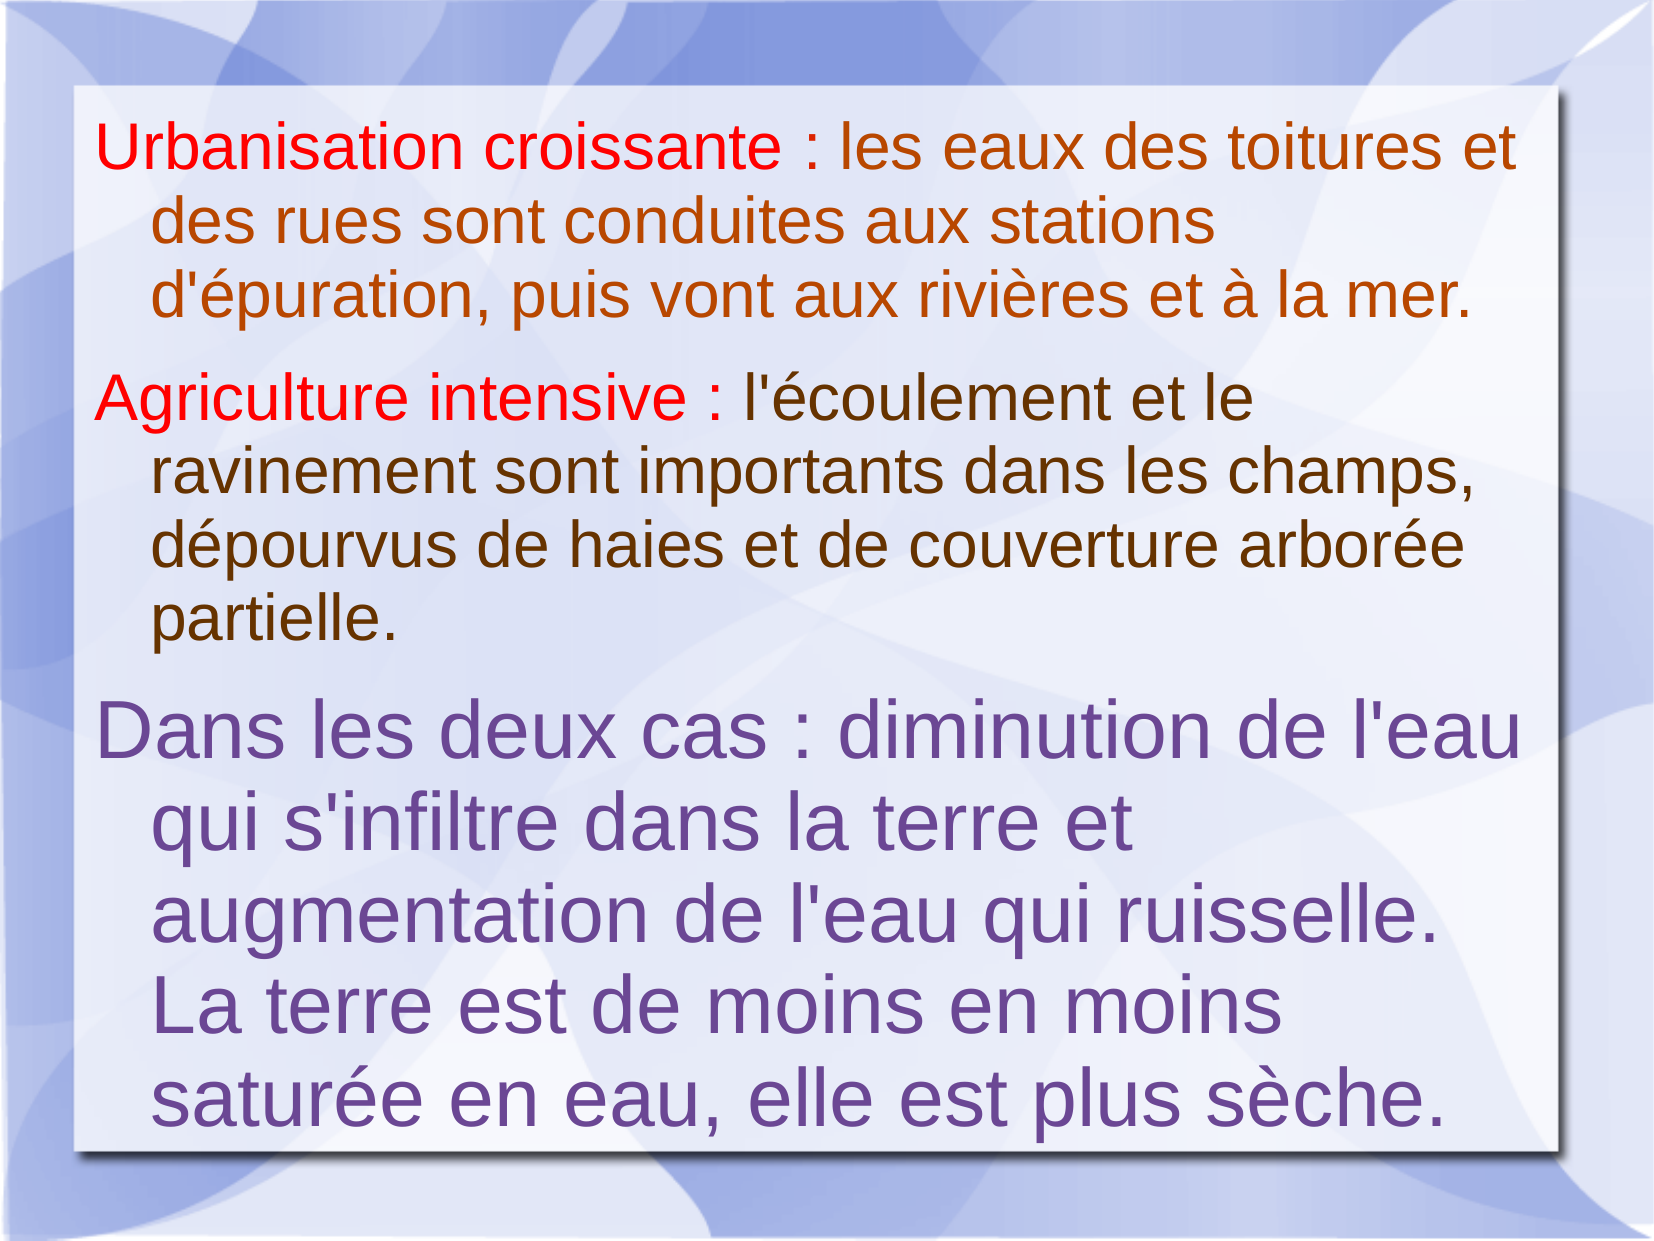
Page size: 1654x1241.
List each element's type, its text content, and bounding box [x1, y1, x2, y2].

picture [0, 0, 1654, 1241]
list Urbanisation croissante : les eaux des toitures et des rues sont conduites aux stations d'épuration, puis vont aux rivières et à la mer. Agriculture intensive : l'écoulement et le ravinement sont importants dans les champs, dépourvus de haies et de couverture arborée partielle. Dans les deux cas : diminution de l'eau qui s'infiltre dans la terre et augmentation de l'eau qui ruisselle. La terre est de moins en moins saturée en eau, elle est plus sèche. [94, 106, 1548, 1156]
